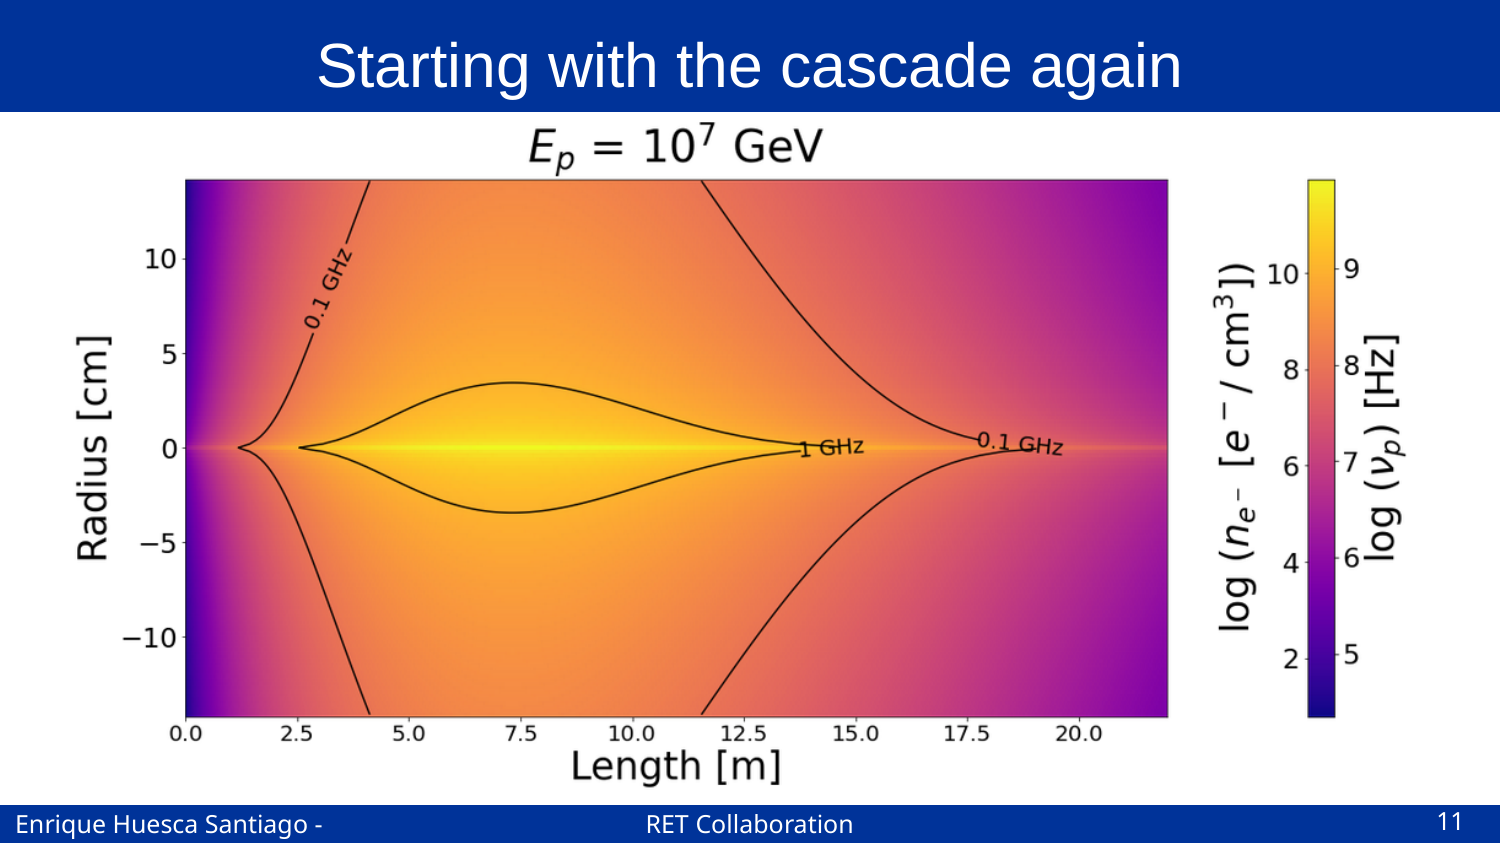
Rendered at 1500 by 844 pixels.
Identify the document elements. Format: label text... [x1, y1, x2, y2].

picture [65, 115, 1435, 801]
slide_number <number> [1389, 789, 1480, 844]
title Starting with the cascade again [51, 15, 1449, 110]
